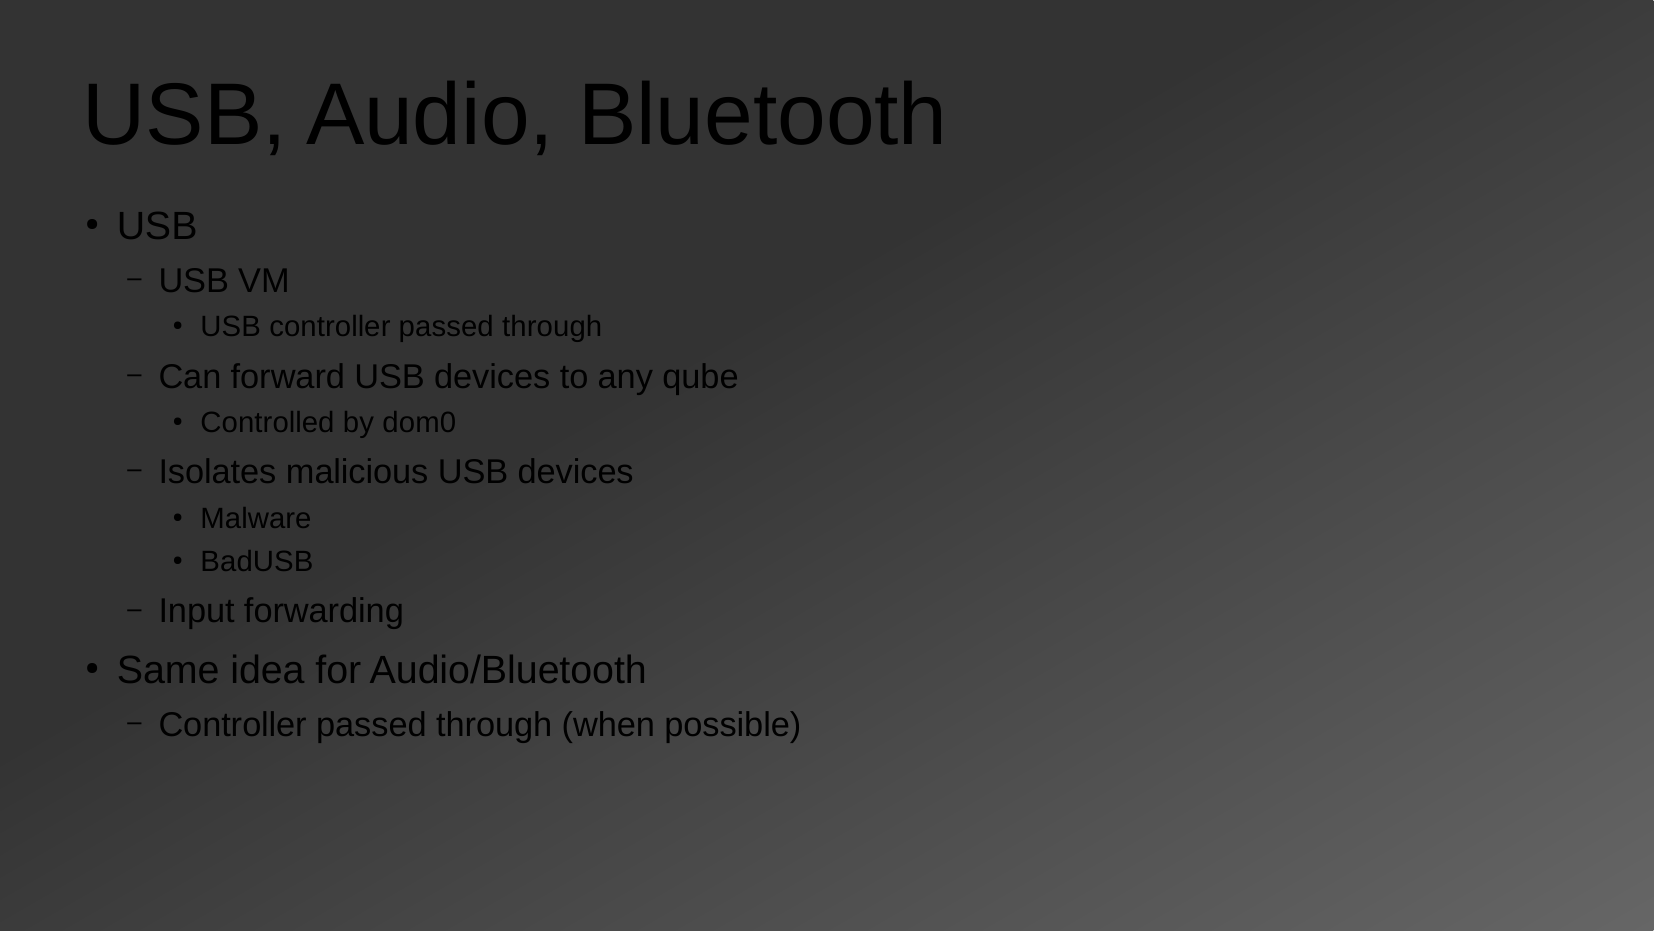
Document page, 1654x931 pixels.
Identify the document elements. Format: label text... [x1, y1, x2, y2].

list USB USB VM USB controller passed through Can forward USB devices to any qube Controlled by dom0 Isolates malicious USB devices Malware BadUSB Input forwarding Same idea for Audio/Bluetooth Controller passed through (when possible) [75, 142, 1564, 751]
title USB, Audio, Bluetooth [82, 37, 1571, 193]
